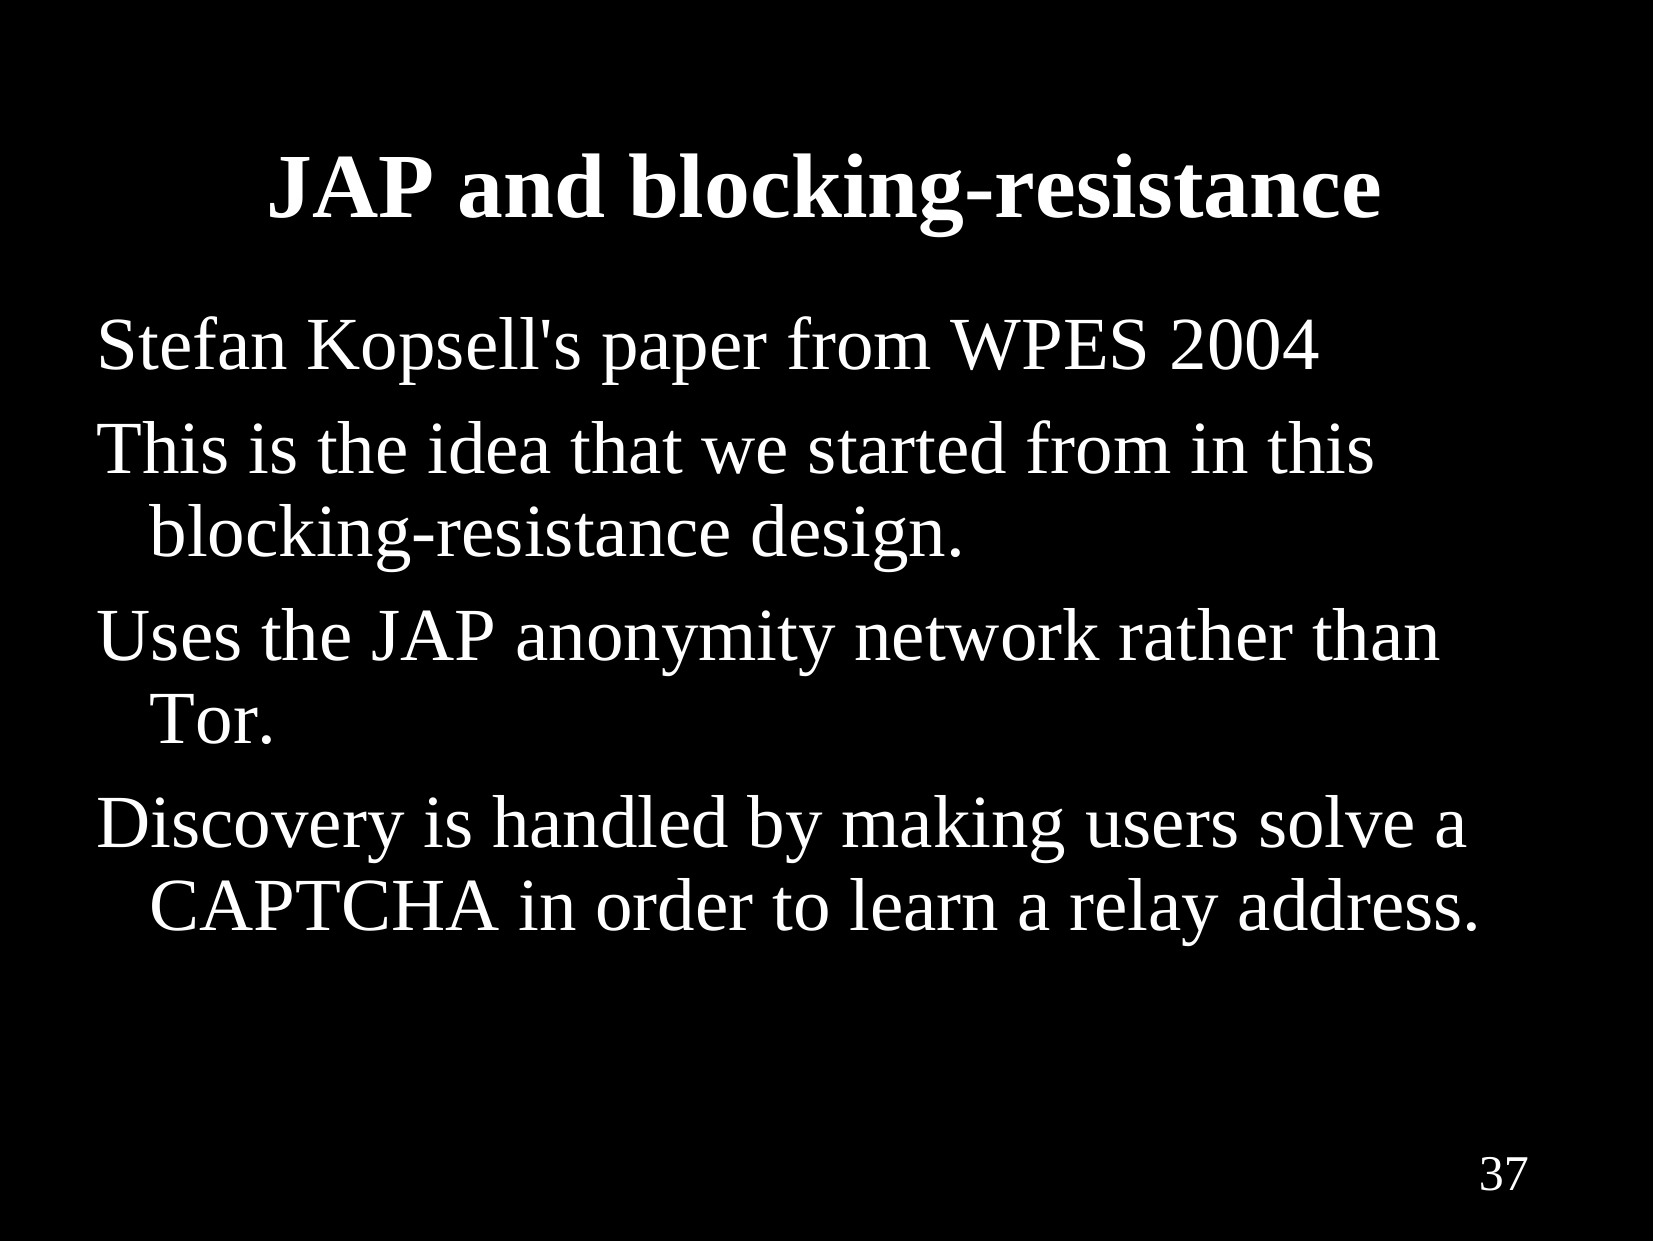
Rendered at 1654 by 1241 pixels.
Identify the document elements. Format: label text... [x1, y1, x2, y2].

title JAP and blocking-resistance [119, 90, 1531, 282]
list Stefan Kopsell's paper from WPES 2004 This is the idea that we started from in this blocking-resistance design. Uses the JAP anonymity network rather than Tor. Discovery is handled by making users solve a CAPTCHA in order to learn a relay address. [78, 303, 1570, 1093]
